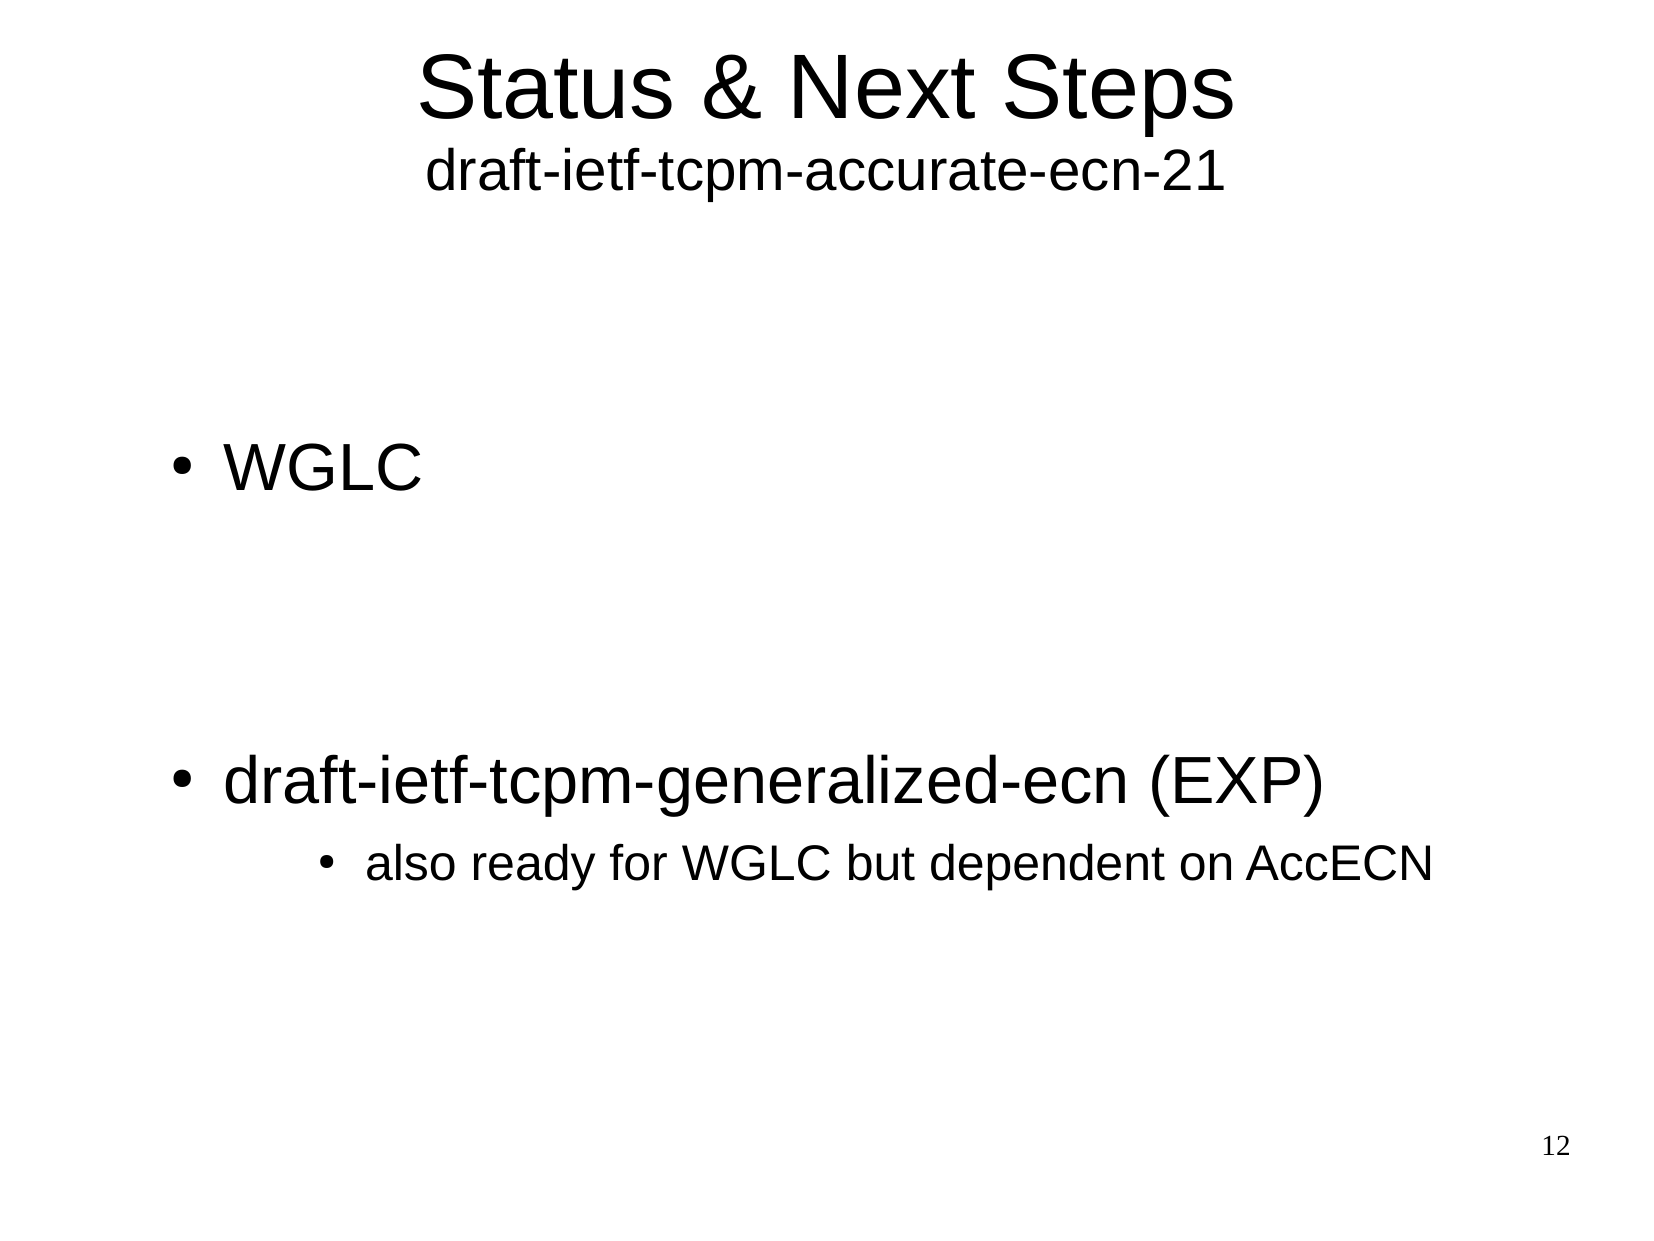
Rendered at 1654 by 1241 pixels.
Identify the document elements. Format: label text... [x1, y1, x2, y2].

list WGLC draft-ietf-tcpm-generalized-ecn (EXP) also ready for WGLC but dependent on AccECN [152, 325, 1524, 1094]
title Status & Next Steps draft-ietf-tcpm-accurate-ecn-21 [82, 35, 1571, 203]
